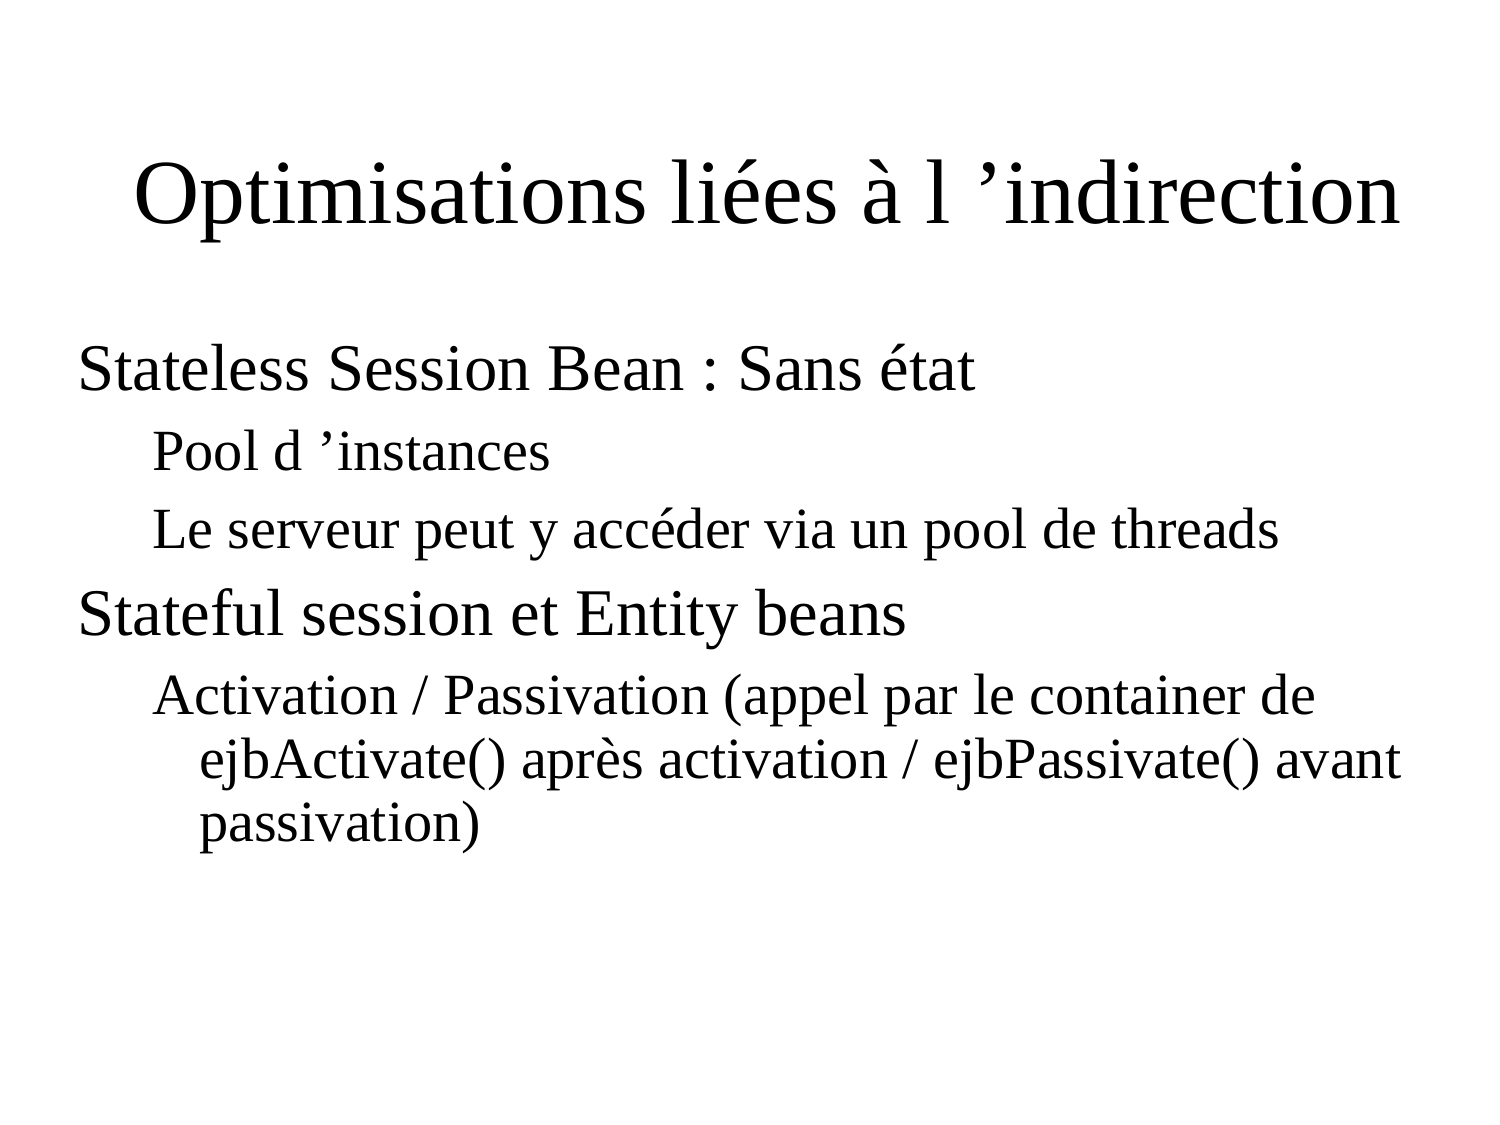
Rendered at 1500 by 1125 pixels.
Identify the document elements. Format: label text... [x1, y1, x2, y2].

list Stateless Session Bean : Sans état Pool d ’instances Le serveur peut y accéder via un pool de threads Stateful session et Entity beans Activation / Passivation (appel par le container de ejbActivate() après activation / ejbPassivate() avant passivation) [62, 324, 1438, 1000]
title Optimisations liées à l ’indirection [112, 99, 1426, 288]
